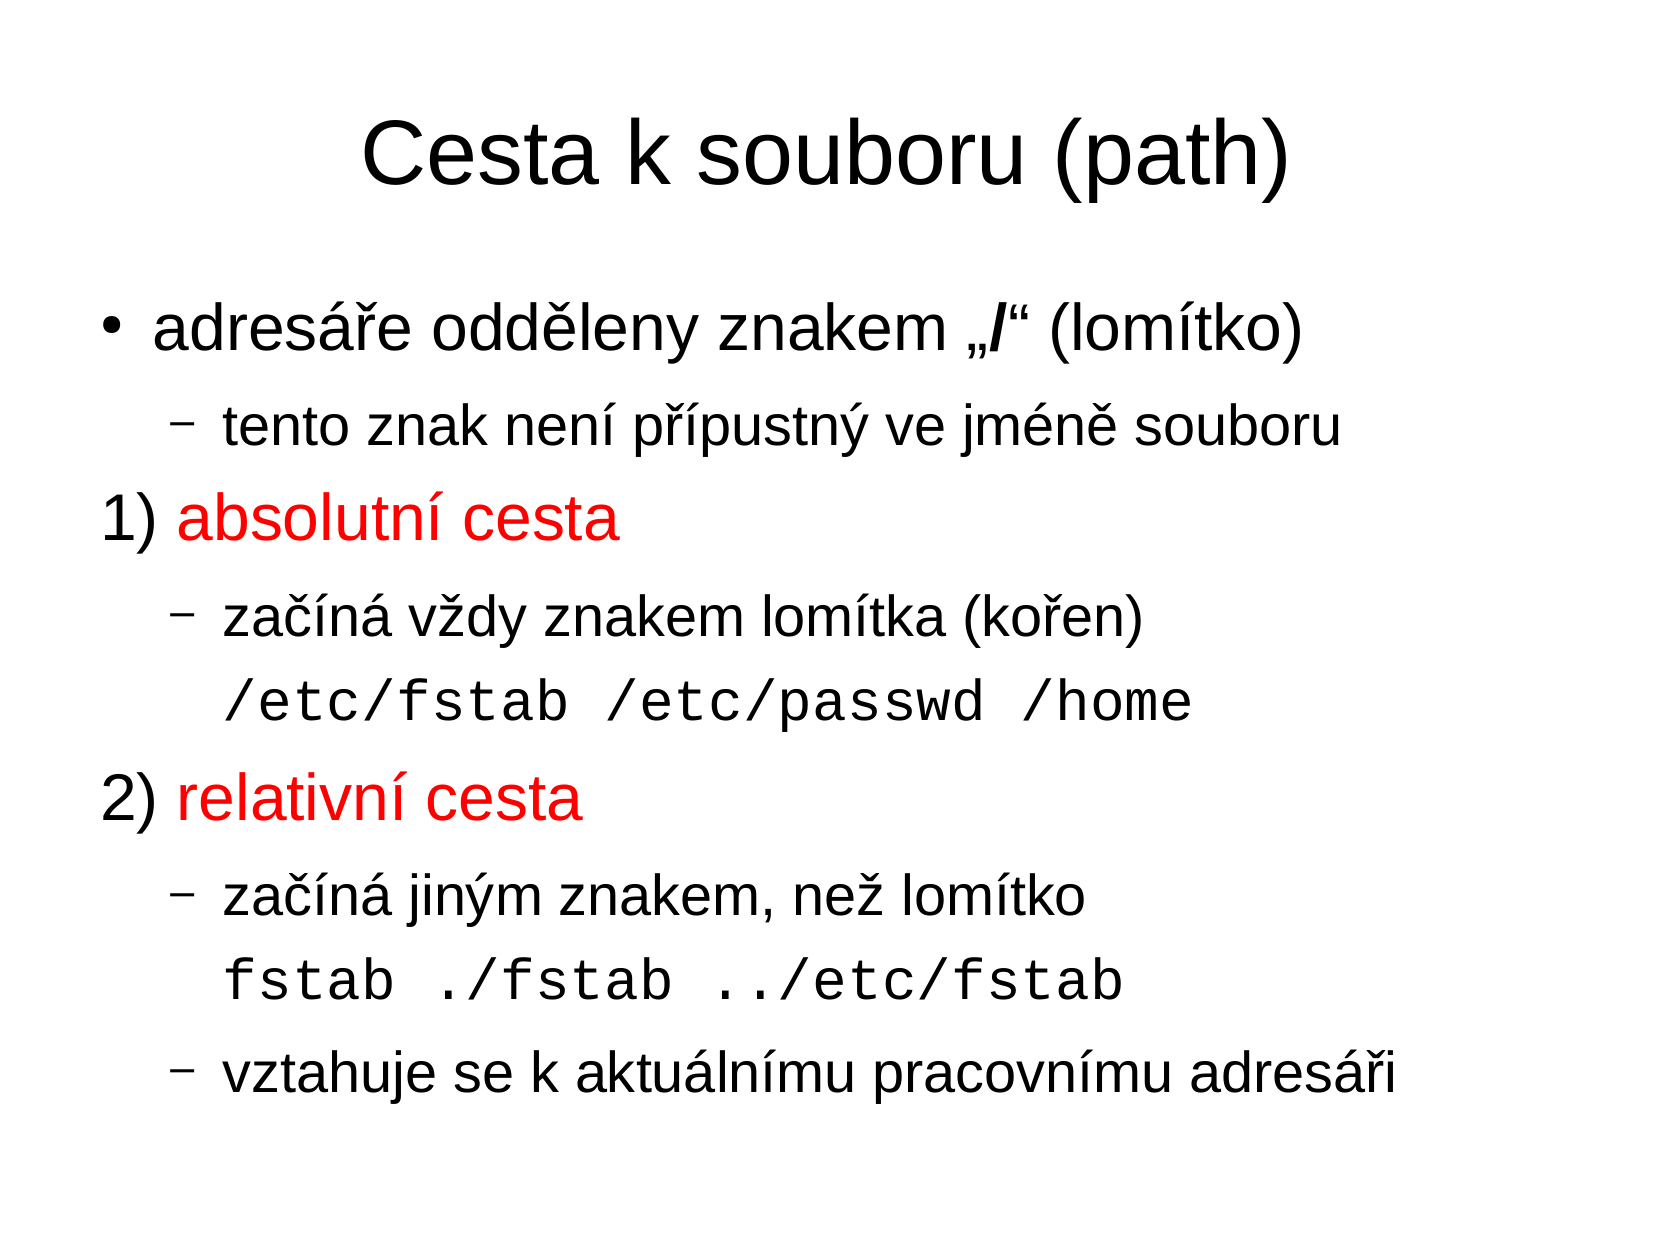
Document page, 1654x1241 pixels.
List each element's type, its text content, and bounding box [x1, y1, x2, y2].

title Cesta k souboru (path) [82, 56, 1571, 250]
list adresáře odděleny znakem „/“ (lomítko) tento znak není přípustný ve jméně souboru absolutní cesta začíná vždy znakem lomítka (kořen) /etc/fstab /etc/passwd /home relativní cesta začíná jiným znakem, než lomítko fstab ./fstab ../etc/fstab vztahuje se k aktuálnímu pracovnímu adresáři [82, 290, 1571, 1106]
